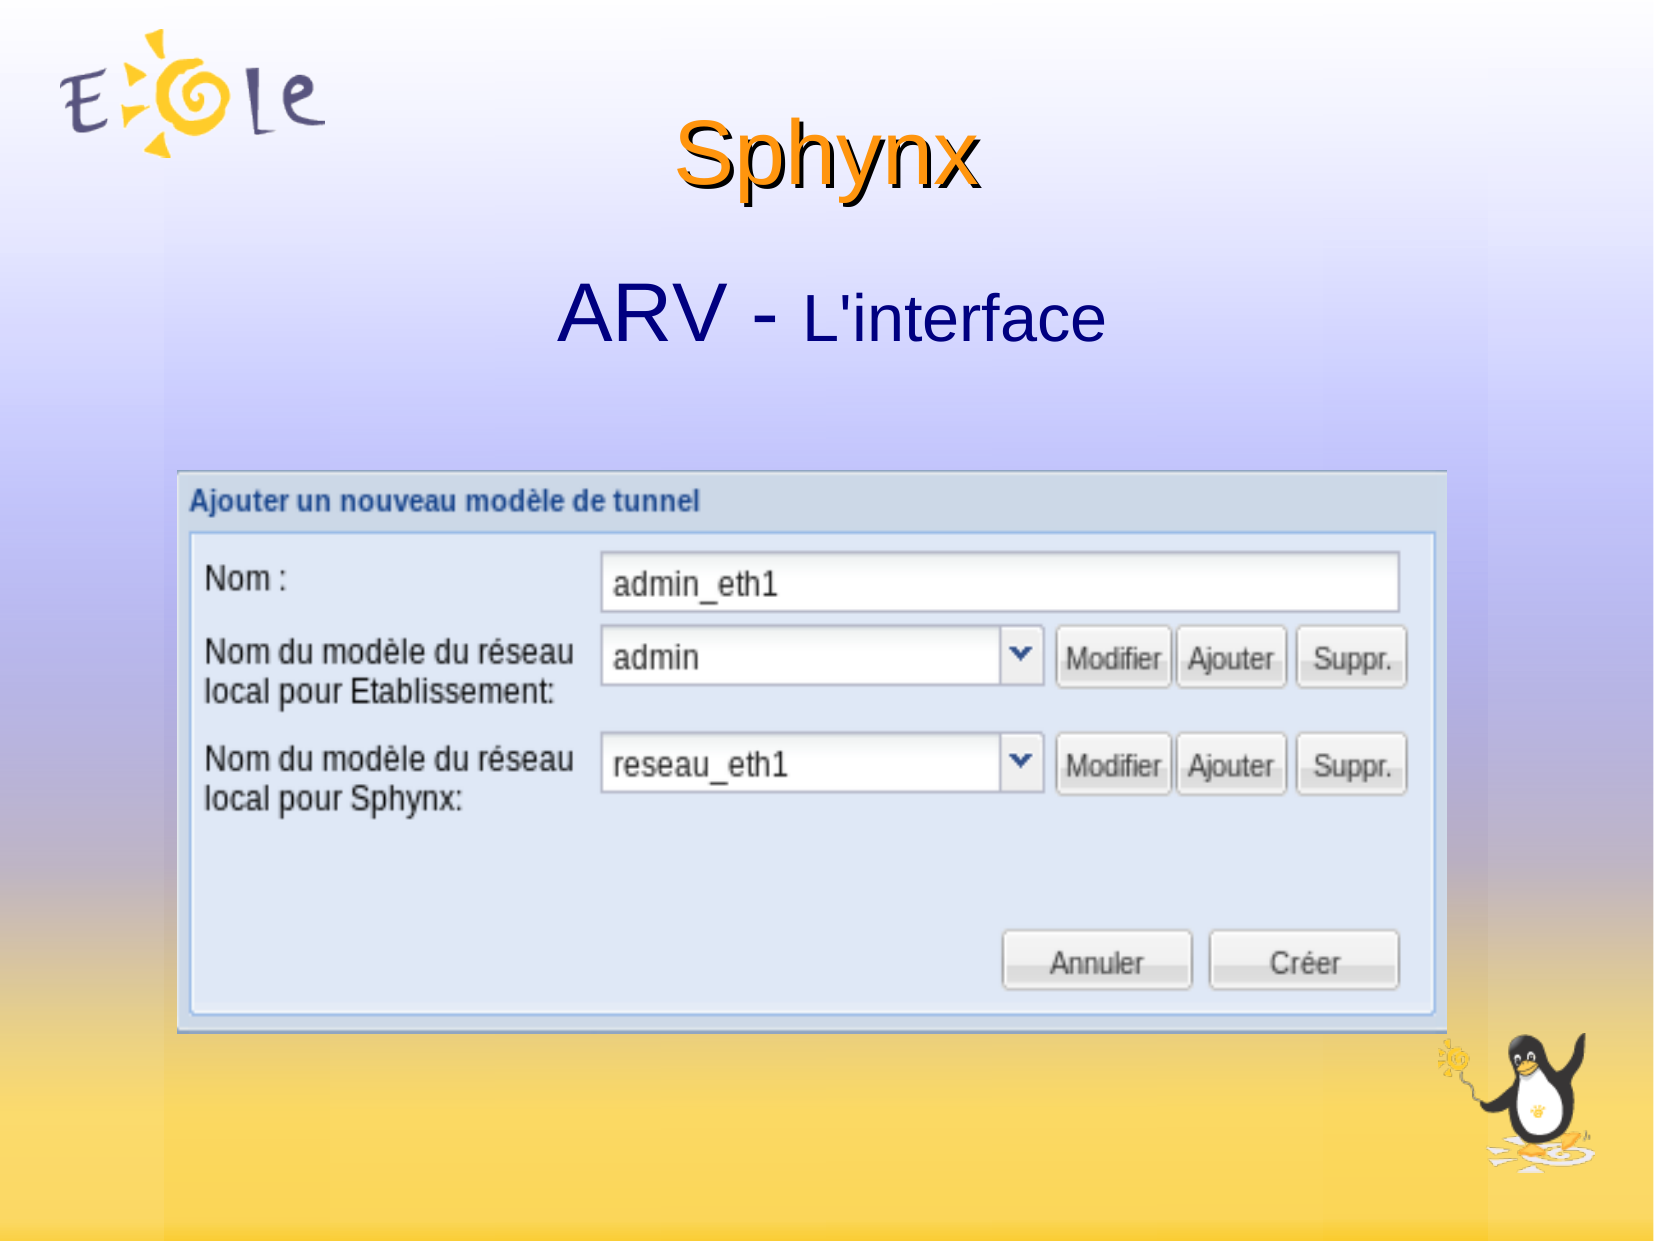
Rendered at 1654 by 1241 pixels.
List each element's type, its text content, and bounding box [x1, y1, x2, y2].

title Sphynx [82, 49, 1571, 257]
list ARV - L'interface [88, 265, 1577, 382]
picture [0, 0, 1654, 1241]
